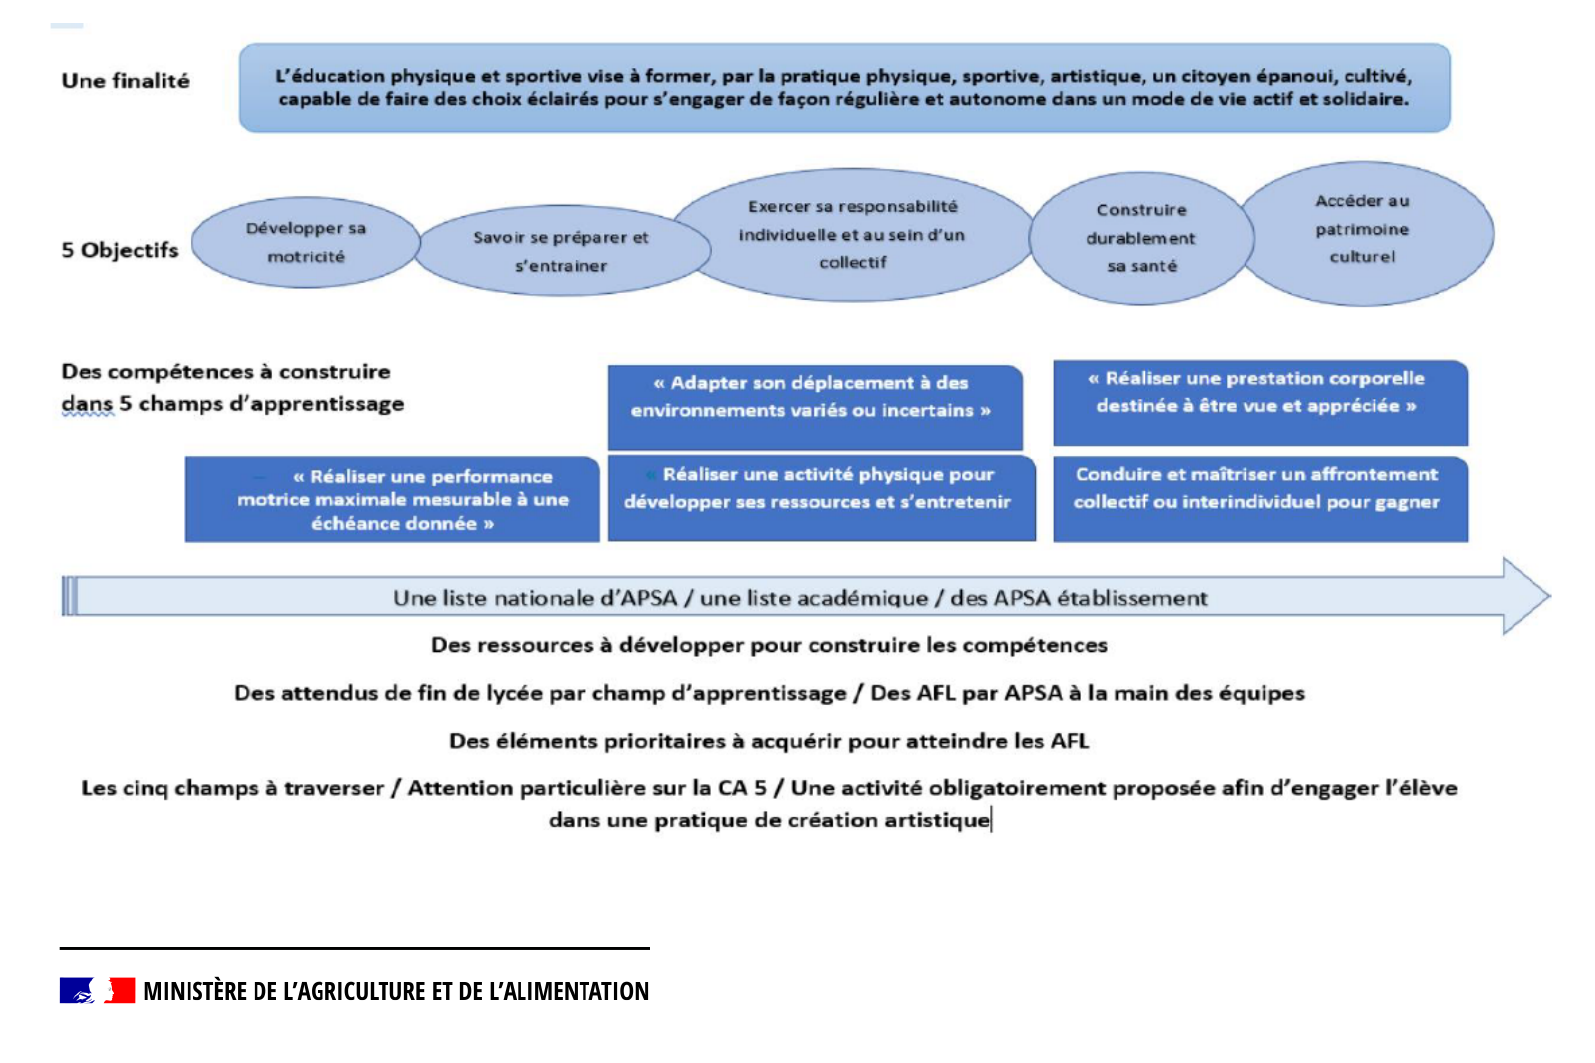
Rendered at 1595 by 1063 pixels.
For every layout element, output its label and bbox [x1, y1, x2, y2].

picture [50, 23, 1579, 1004]
